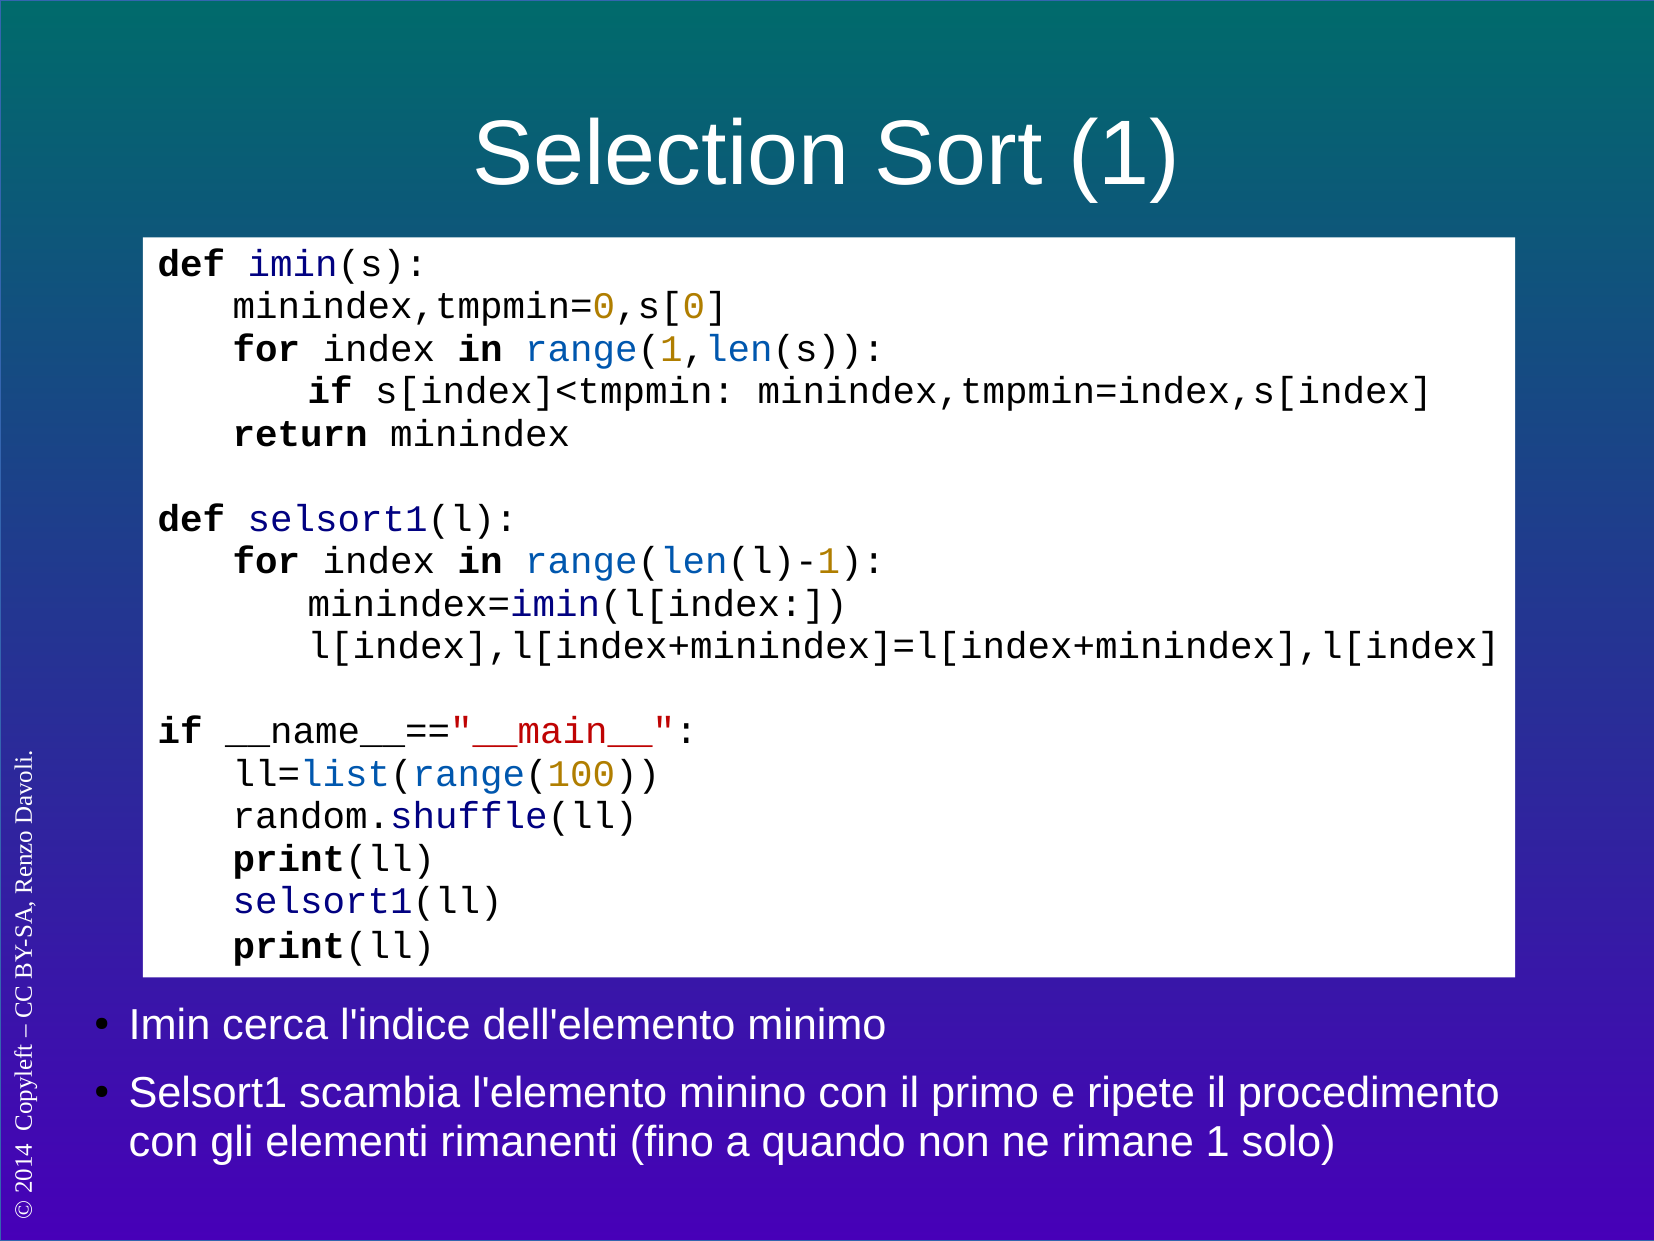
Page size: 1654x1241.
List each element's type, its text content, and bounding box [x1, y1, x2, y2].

title Selection Sort (1) [82, 49, 1571, 257]
list Imin cerca l'indice dell'elemento minimo Selsort1 scambia l'elemento minino con il primo e ripete il procedimento con gli elementi rimanenti (fino a quando non ne rimane 1 solo) [82, 1000, 1571, 1171]
text_box def imin(s): minindex,tmpmin=0,s[0] for index in range(1,len(s)): if s[index]<tmpmin: minindex,tmpmin=index,s[index] return minindex def selsort1(l): for index in range(len(l)-1): minindex=imin(l[index:]) l[index],l[index+minindex]=l[index+minindex],l[index] if __name__=="__main__": ll=list(range(100)) random.shuffle(ll) print(ll) selsort1(ll) print(ll) [142, 237, 1516, 978]
